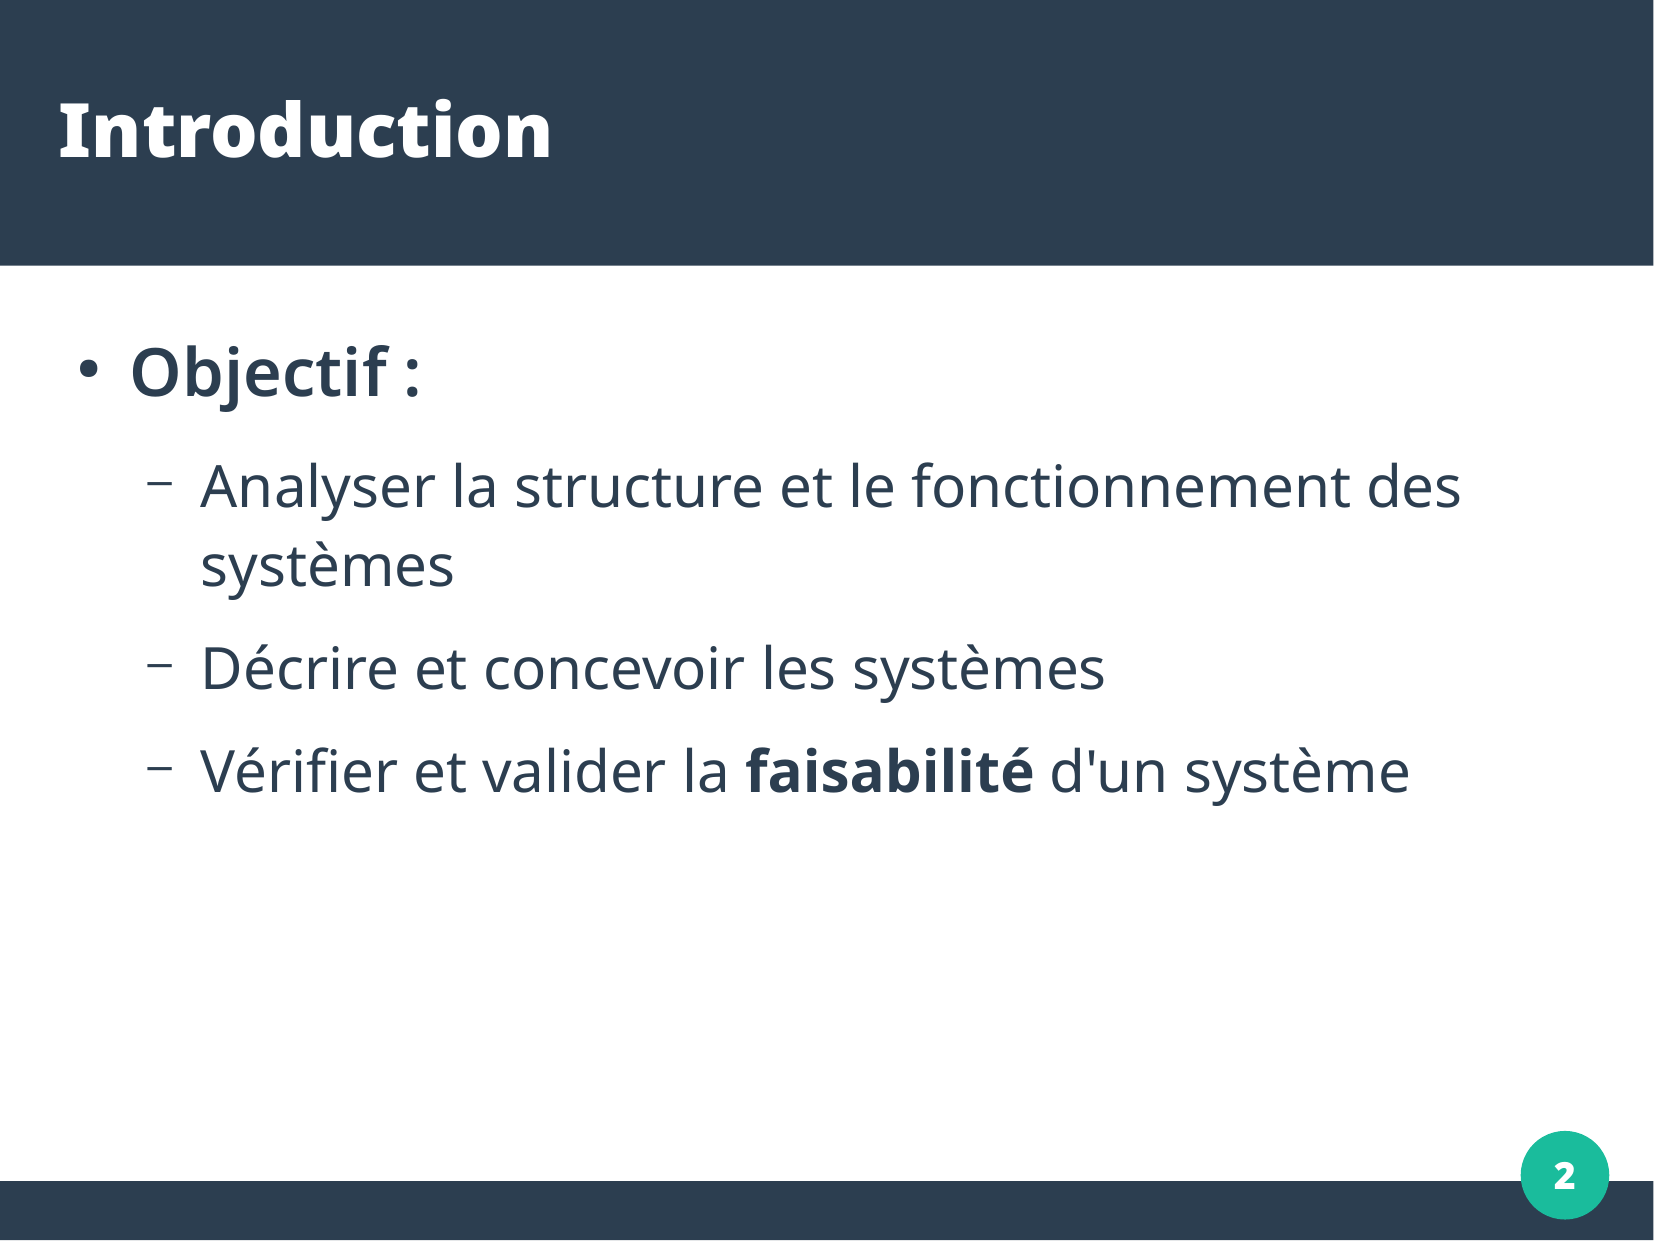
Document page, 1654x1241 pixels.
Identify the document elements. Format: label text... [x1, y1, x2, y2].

title Introduction [59, 49, 1595, 207]
list Objectif : Analyser la structure et le fonctionnement des systèmes Décrire et concevoir les systèmes Vérifier et valider la faisabilité d'un système [59, 324, 1595, 1152]
